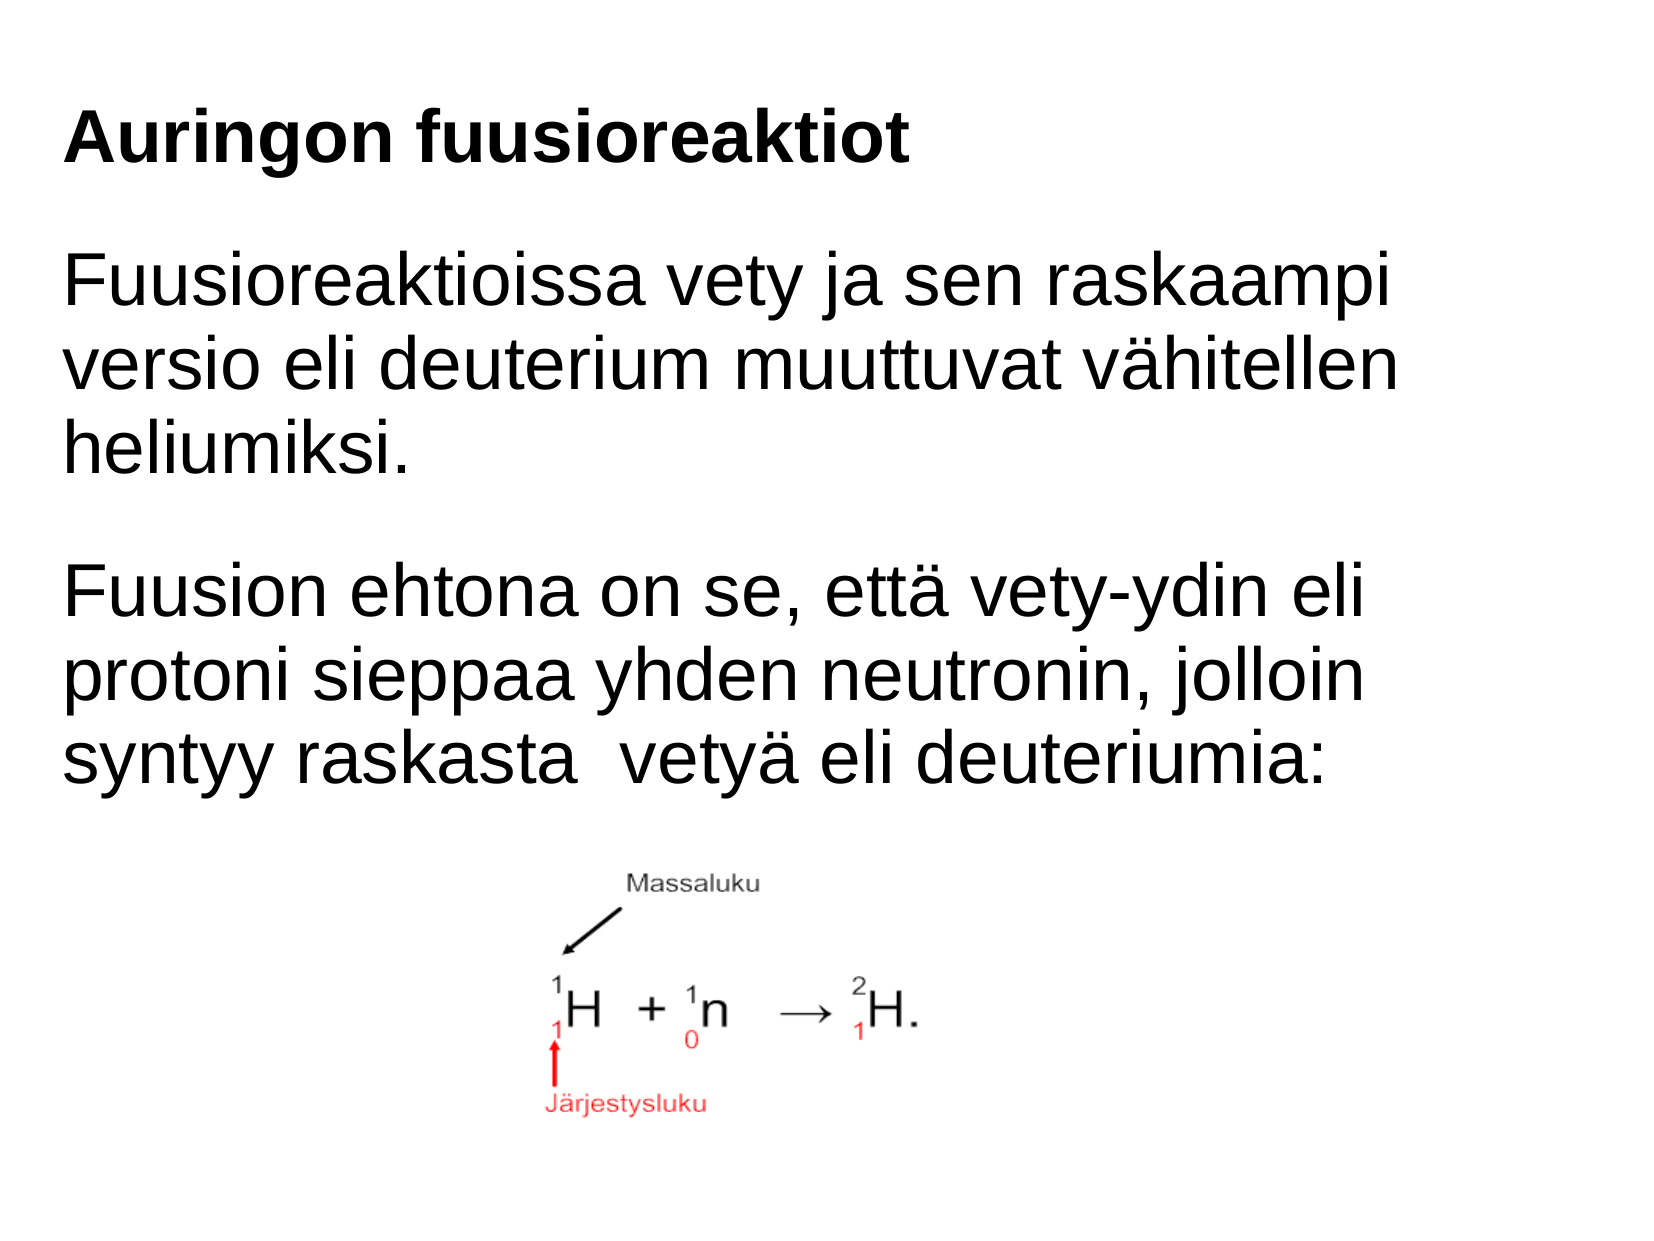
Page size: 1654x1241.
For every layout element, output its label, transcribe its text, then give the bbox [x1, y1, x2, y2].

text_box Auringon fuusioreaktiot Fuusioreaktioissa vety ja sen raskaampi versio eli deuterium muuttuvat vähitellen heliumiksi. Fuusion ehtona on se, että vety-ydin eli protoni sieppaa yhden neutronin, jolloin syntyy raskasta vetyä eli deuteriumia: [47, 82, 1548, 1068]
picture [498, 838, 969, 1136]
